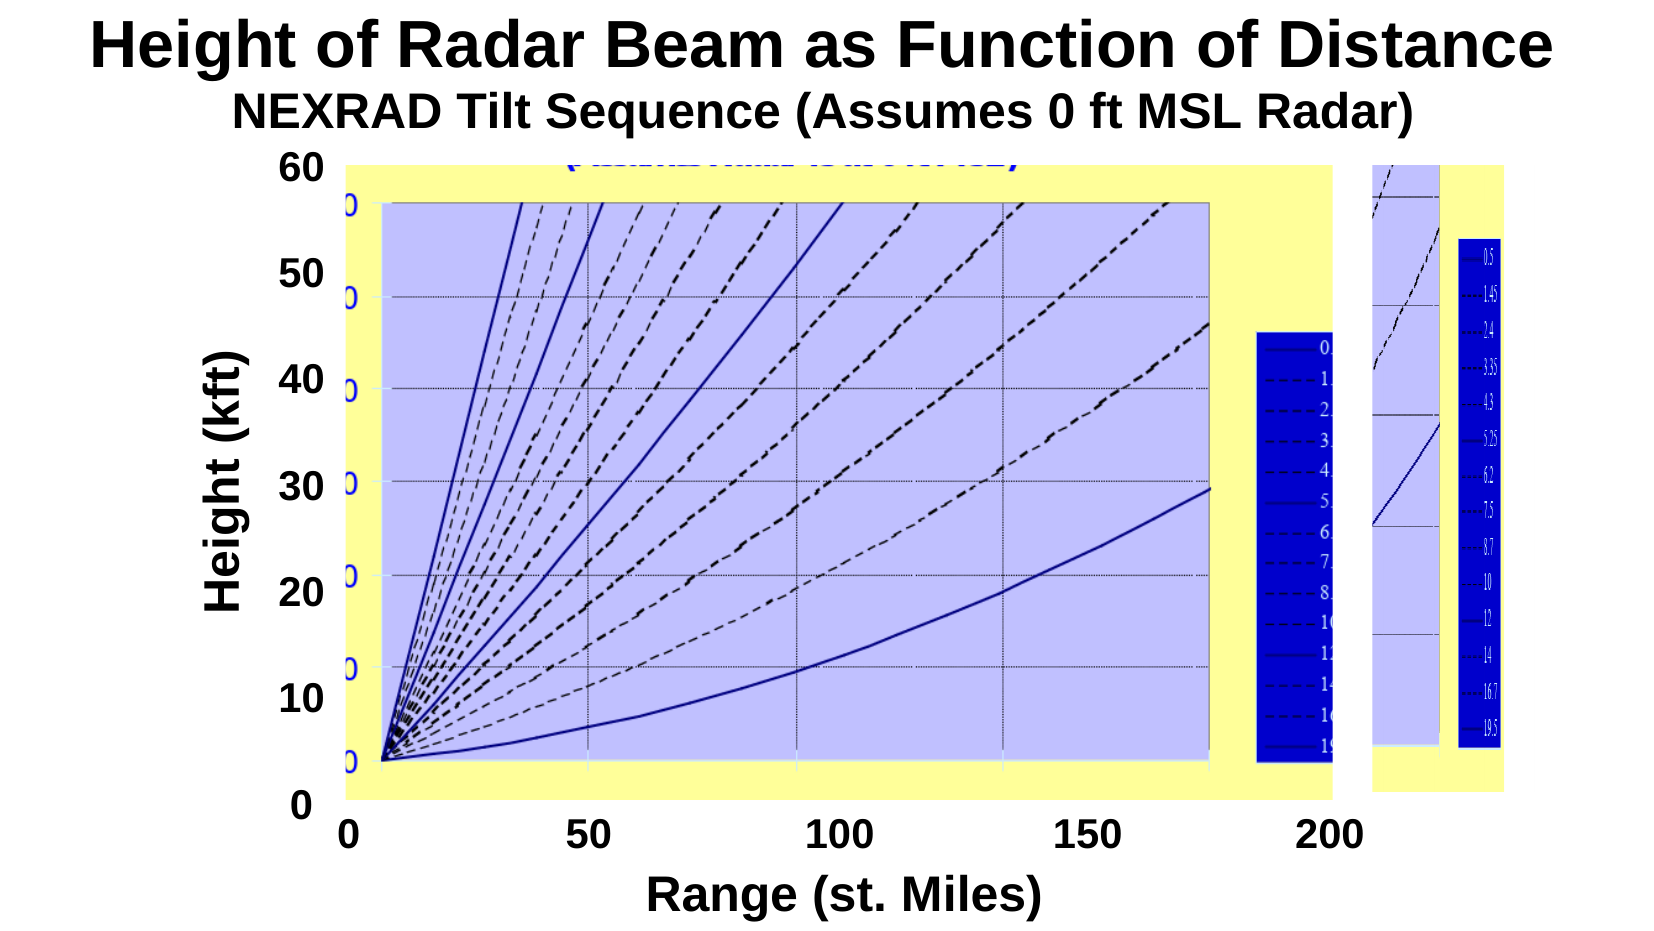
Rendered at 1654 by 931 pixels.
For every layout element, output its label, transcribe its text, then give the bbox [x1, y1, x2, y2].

title 100 [788, 797, 891, 856]
title 50 [262, 236, 341, 306]
title 150 [1036, 797, 1139, 856]
picture [345, 165, 1333, 800]
title 40 [262, 342, 341, 412]
title NEXRAD Tilt Sequence (Assumes 0 ft MSL Radar) [0, 74, 1651, 144]
title 10 [262, 661, 341, 731]
picture [1372, 165, 1538, 792]
title 60 [262, 130, 341, 200]
title 200 [1278, 797, 1382, 867]
title 0 [309, 797, 388, 867]
title 30 [262, 449, 341, 519]
title Height (kft) [184, 167, 254, 798]
title 50 [549, 797, 629, 856]
title 0 [262, 768, 341, 837]
title Range (st. Miles) [343, 856, 1346, 926]
title 20 [262, 555, 341, 625]
title Height of Radar Beam as Function of Distance [0, 6, 1651, 74]
